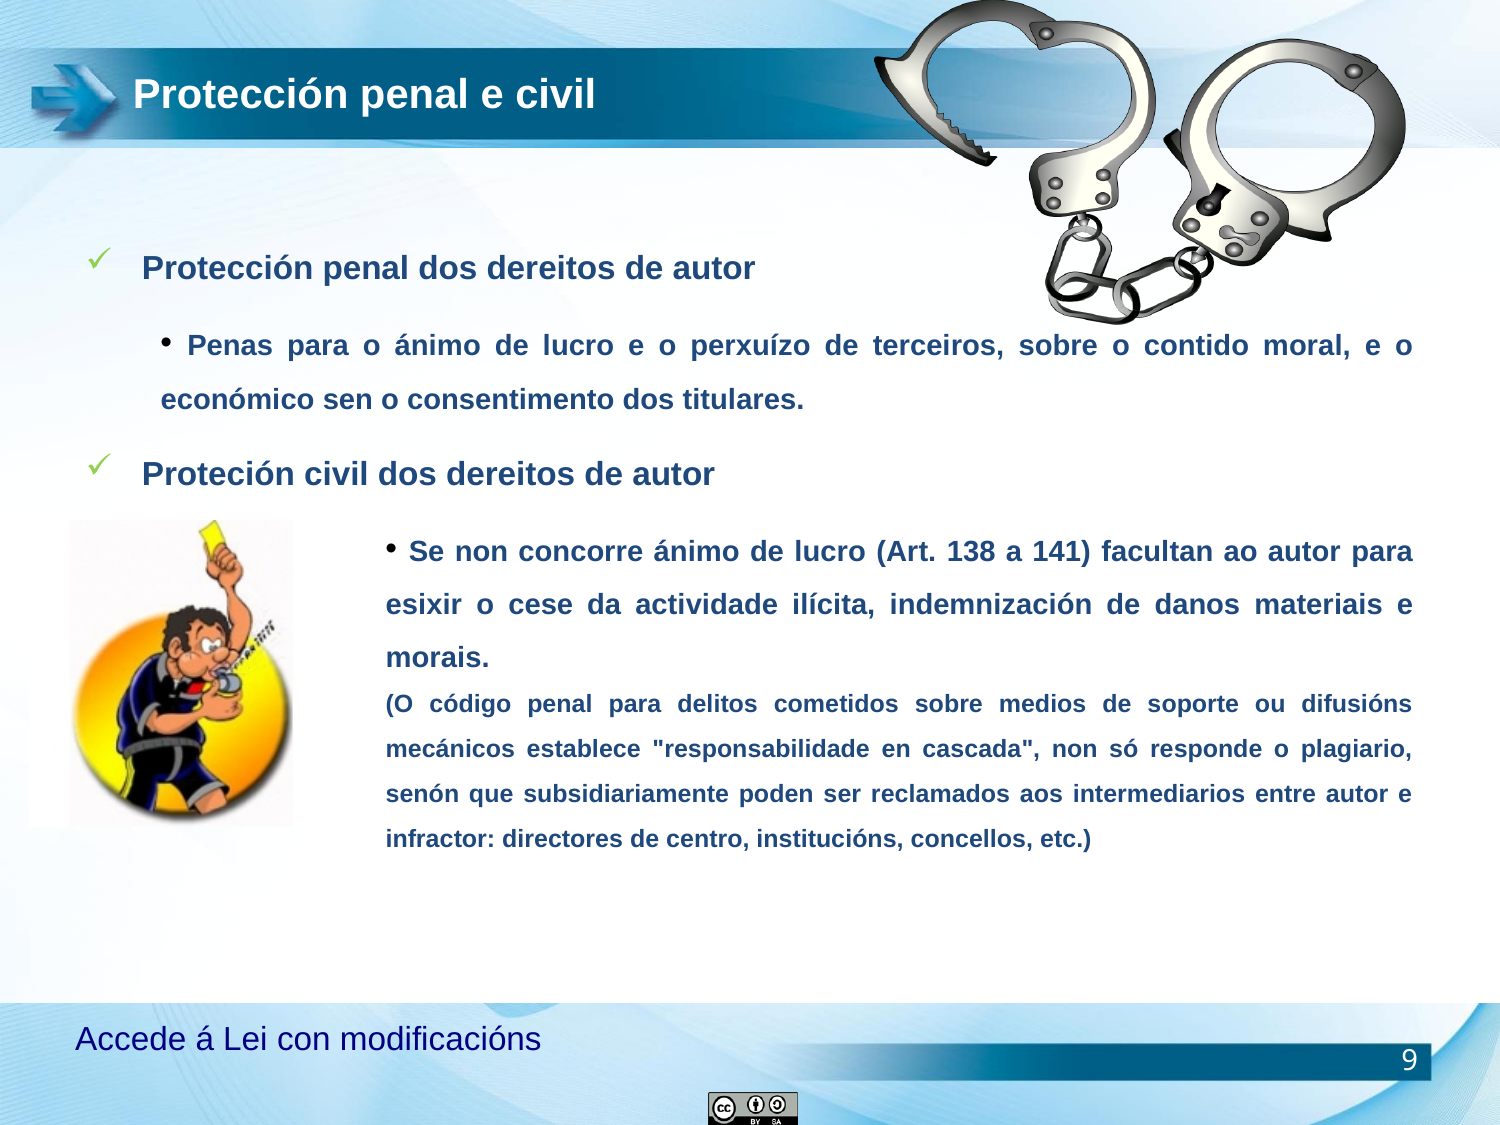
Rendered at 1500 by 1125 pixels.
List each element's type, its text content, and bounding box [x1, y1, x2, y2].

text_box Accede á Lei con modificacións [60, 1009, 558, 1065]
text_box <número> [1082, 1031, 1433, 1092]
text_box Protección penal e civil [118, 59, 612, 124]
text_box Protección penal dos dereitos de autor Penas para o ánimo de lucro e o perxuízo de terceiros, sobre o contido moral, e o económico sen o consentimento dos titulares. Proteción civil dos dereitos de autor Se non concorre ánimo de lucro (Art. 138 a 141) facultan ao autor para esixir o cese da actividade ilícita, indemnización de danos materiais e morais. (O código penal para delitos cometidos sobre medios de soporte ou difusións mecánicos establece "responsabilidade en cascada", non só responde o plagiario, senón que subsidiariamente poden ser reclamados aos intermediarios entre autor e infractor: directores de centro, institucións, concellos, etc.) [70, 218, 1430, 861]
picture [0, 0, 1500, 1125]
